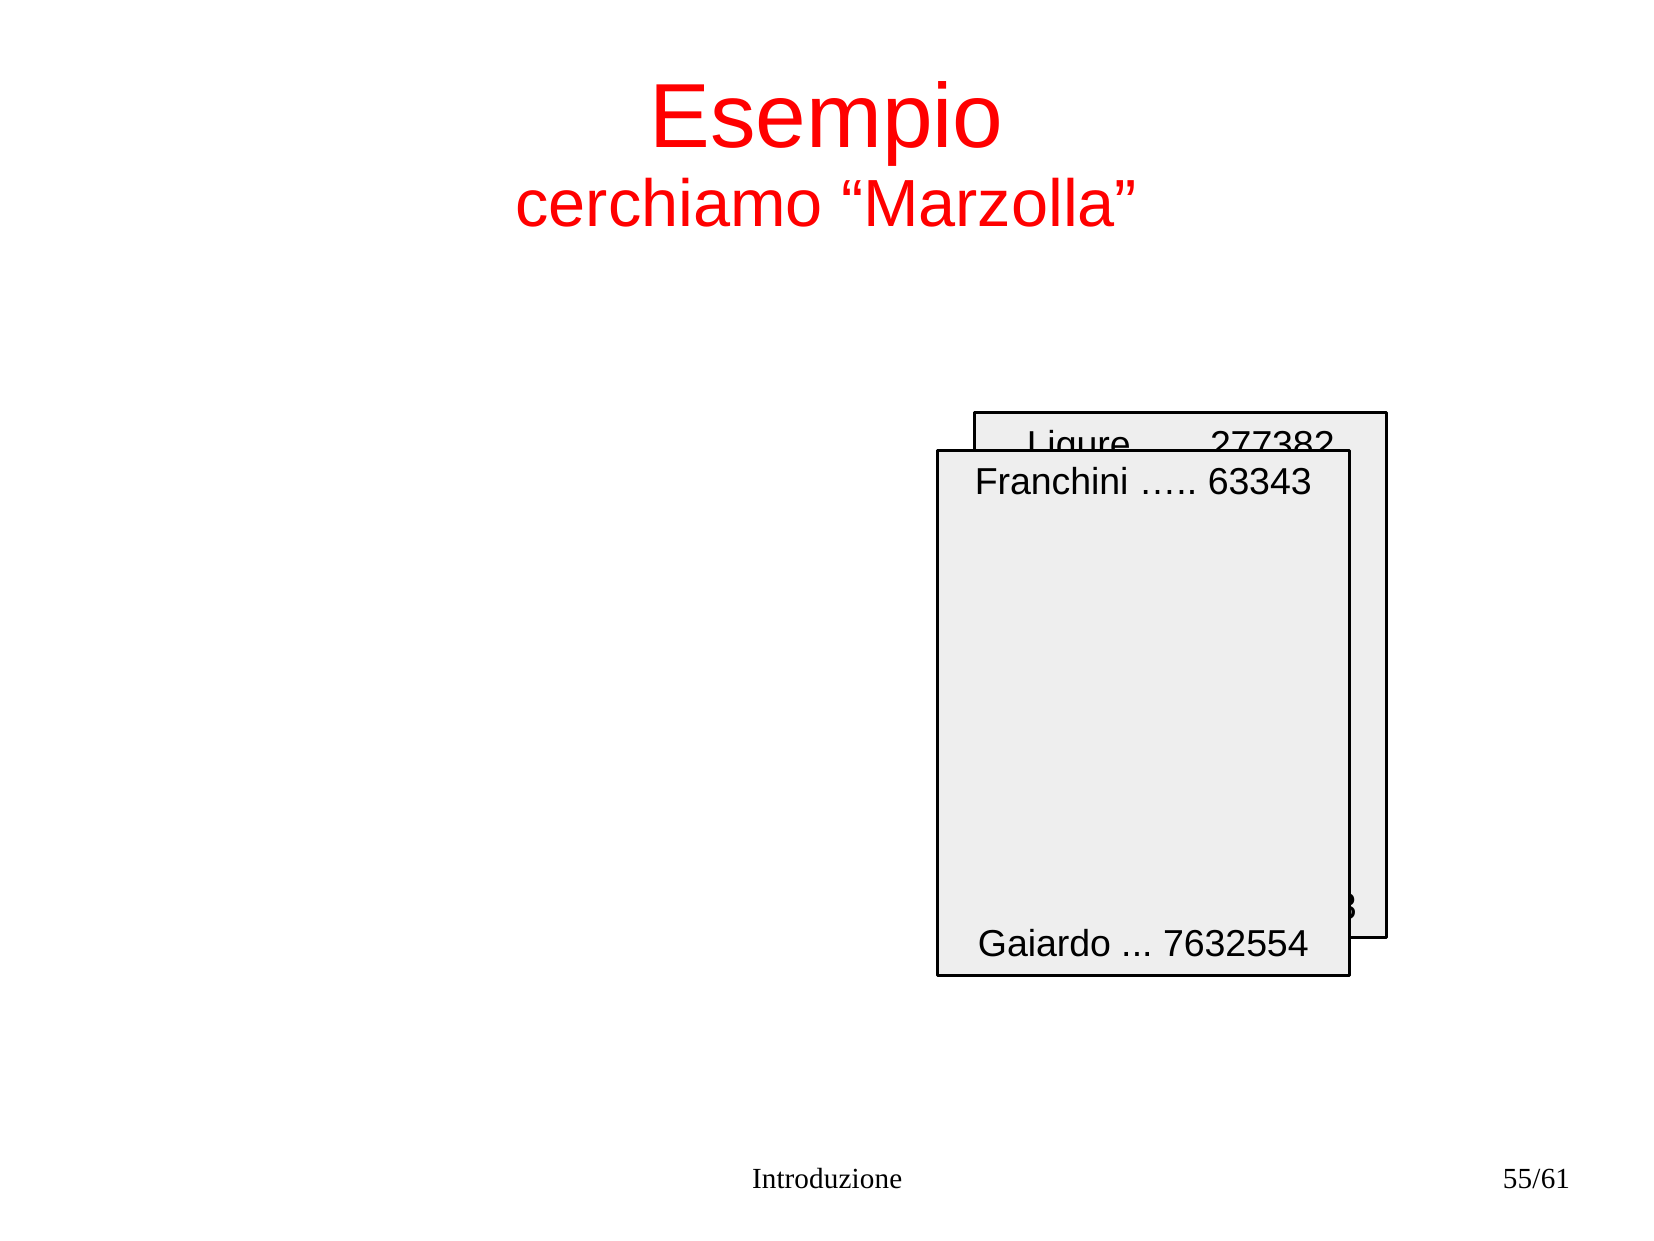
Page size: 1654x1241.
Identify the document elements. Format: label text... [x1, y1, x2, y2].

text_box Ligure ….. 277382 Marotta ….. 7365263 [974, 412, 1387, 938]
title Esempio cerchiamo “Marzolla” [82, 49, 1571, 257]
text_box Franchini ….. 63343 Gaiardo ... 7632554 [937, 450, 1350, 976]
